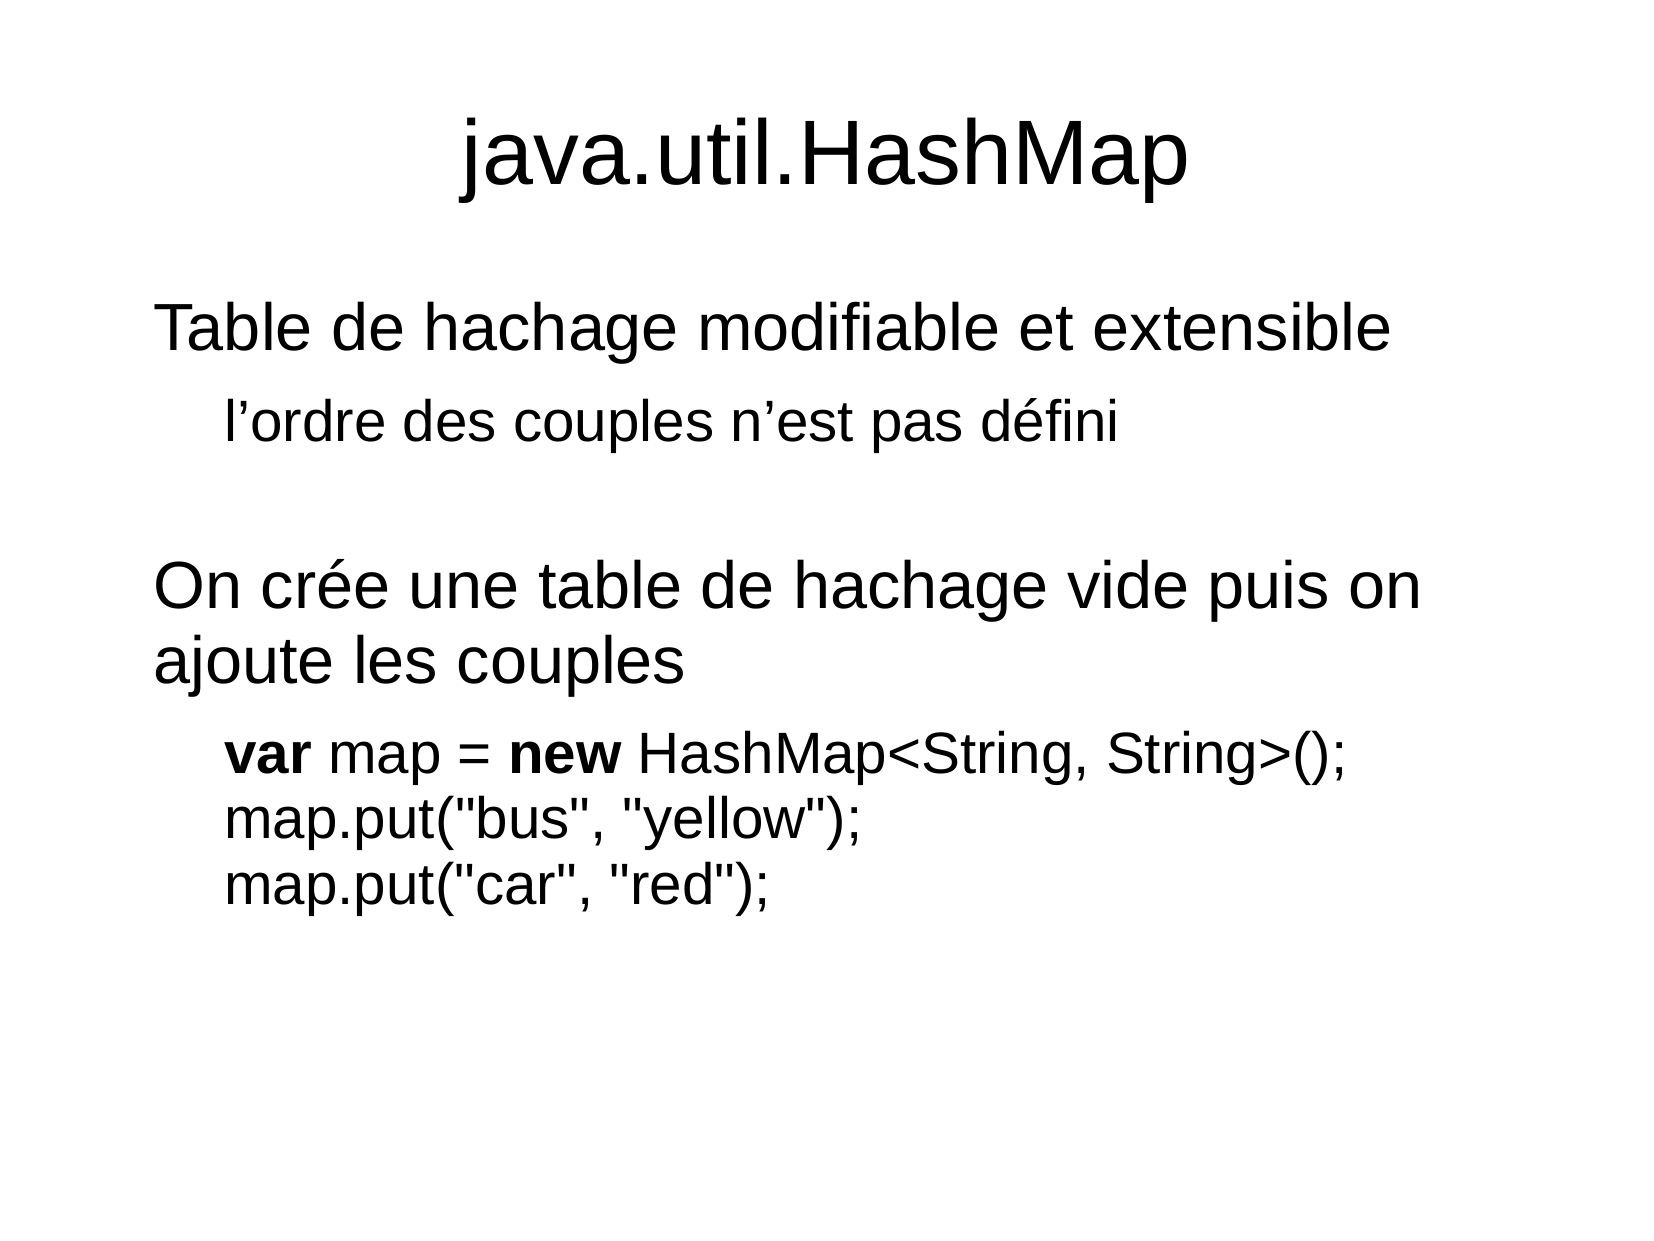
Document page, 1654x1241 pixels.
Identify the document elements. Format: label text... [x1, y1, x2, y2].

title java.util.HashMap [82, 49, 1571, 257]
list Table de hachage modifiable et extensible l’ordre des couples n’est pas défini On crée une table de hachage vide puis on ajoute les couples var map = new HashMap<String, String>(); map.put("bus", "yellow"); map.put("car", "red"); [82, 290, 1571, 1141]
